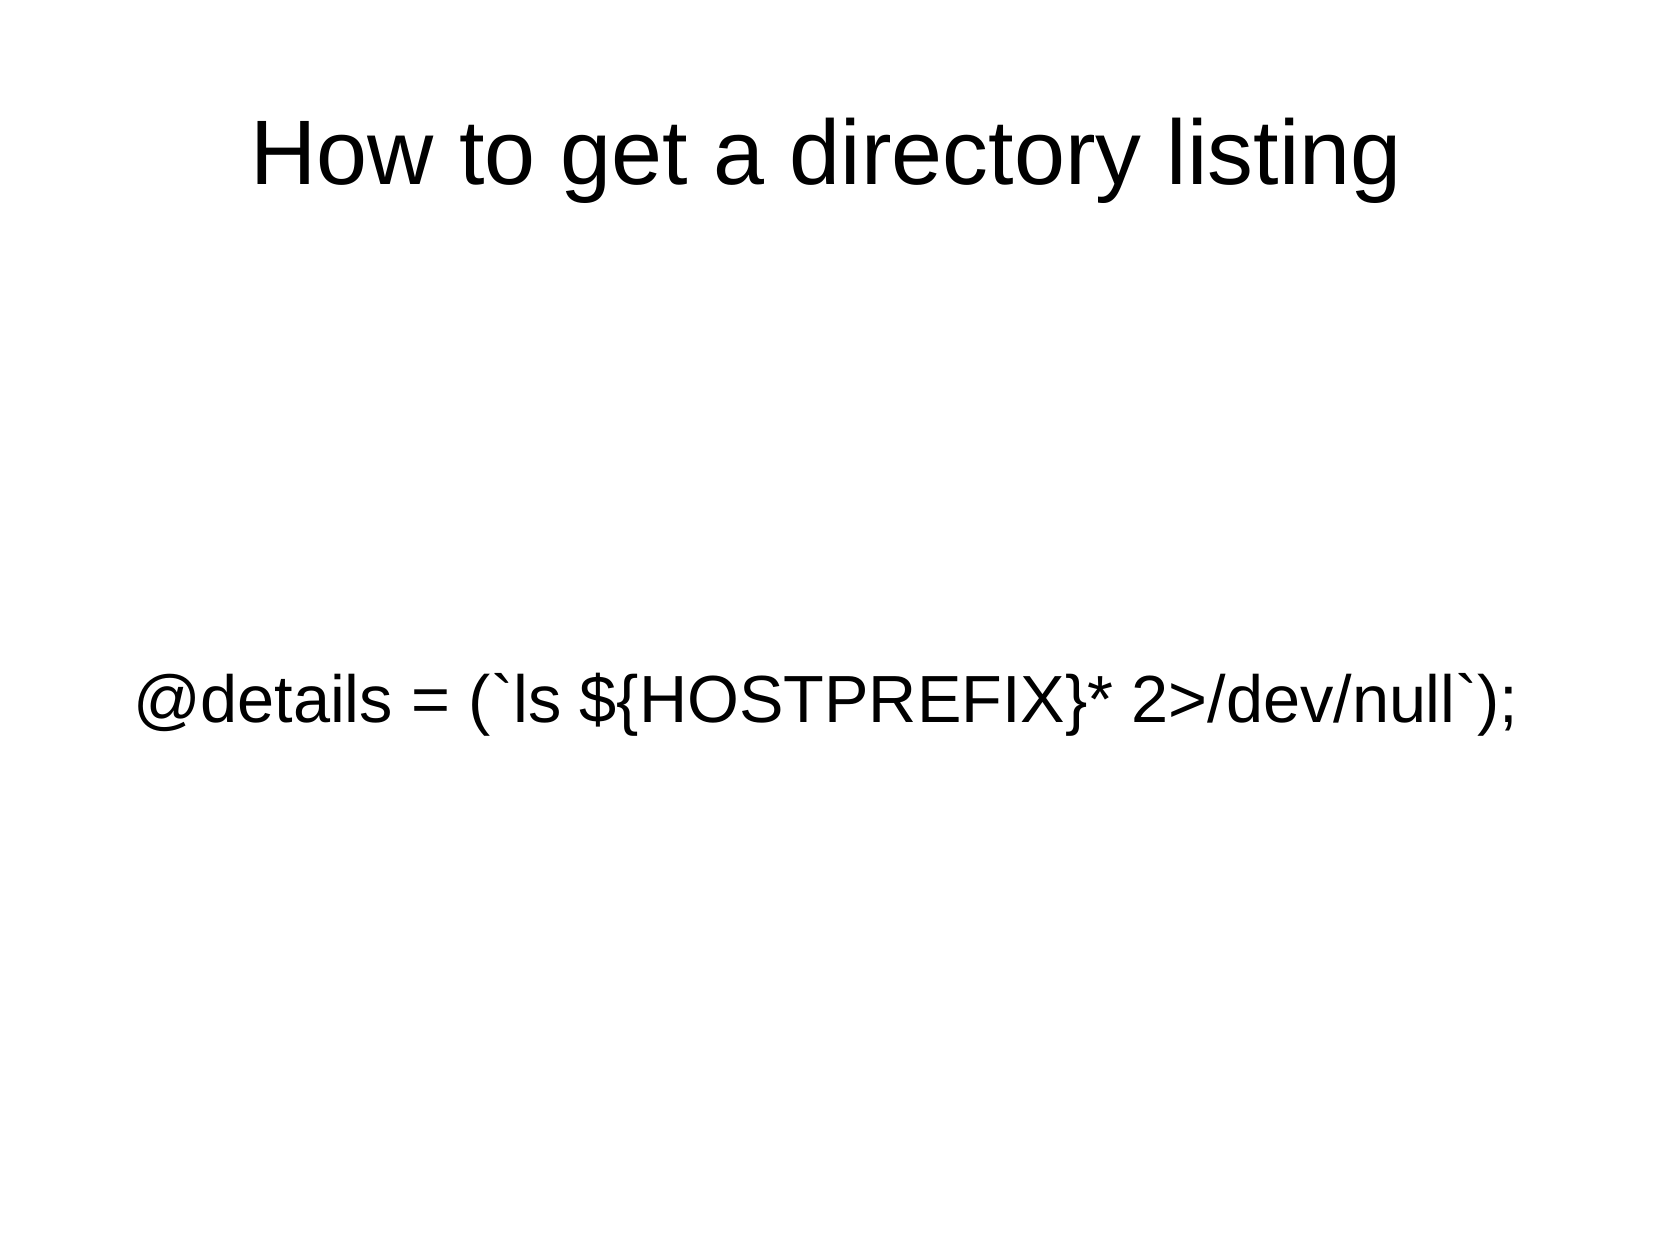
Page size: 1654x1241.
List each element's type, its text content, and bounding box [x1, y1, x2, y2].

subtitle @details = (`ls ${HOSTPREFIX}* 2>/dev/null`); [82, 297, 1571, 1102]
title How to get a directory listing [82, 49, 1571, 257]
